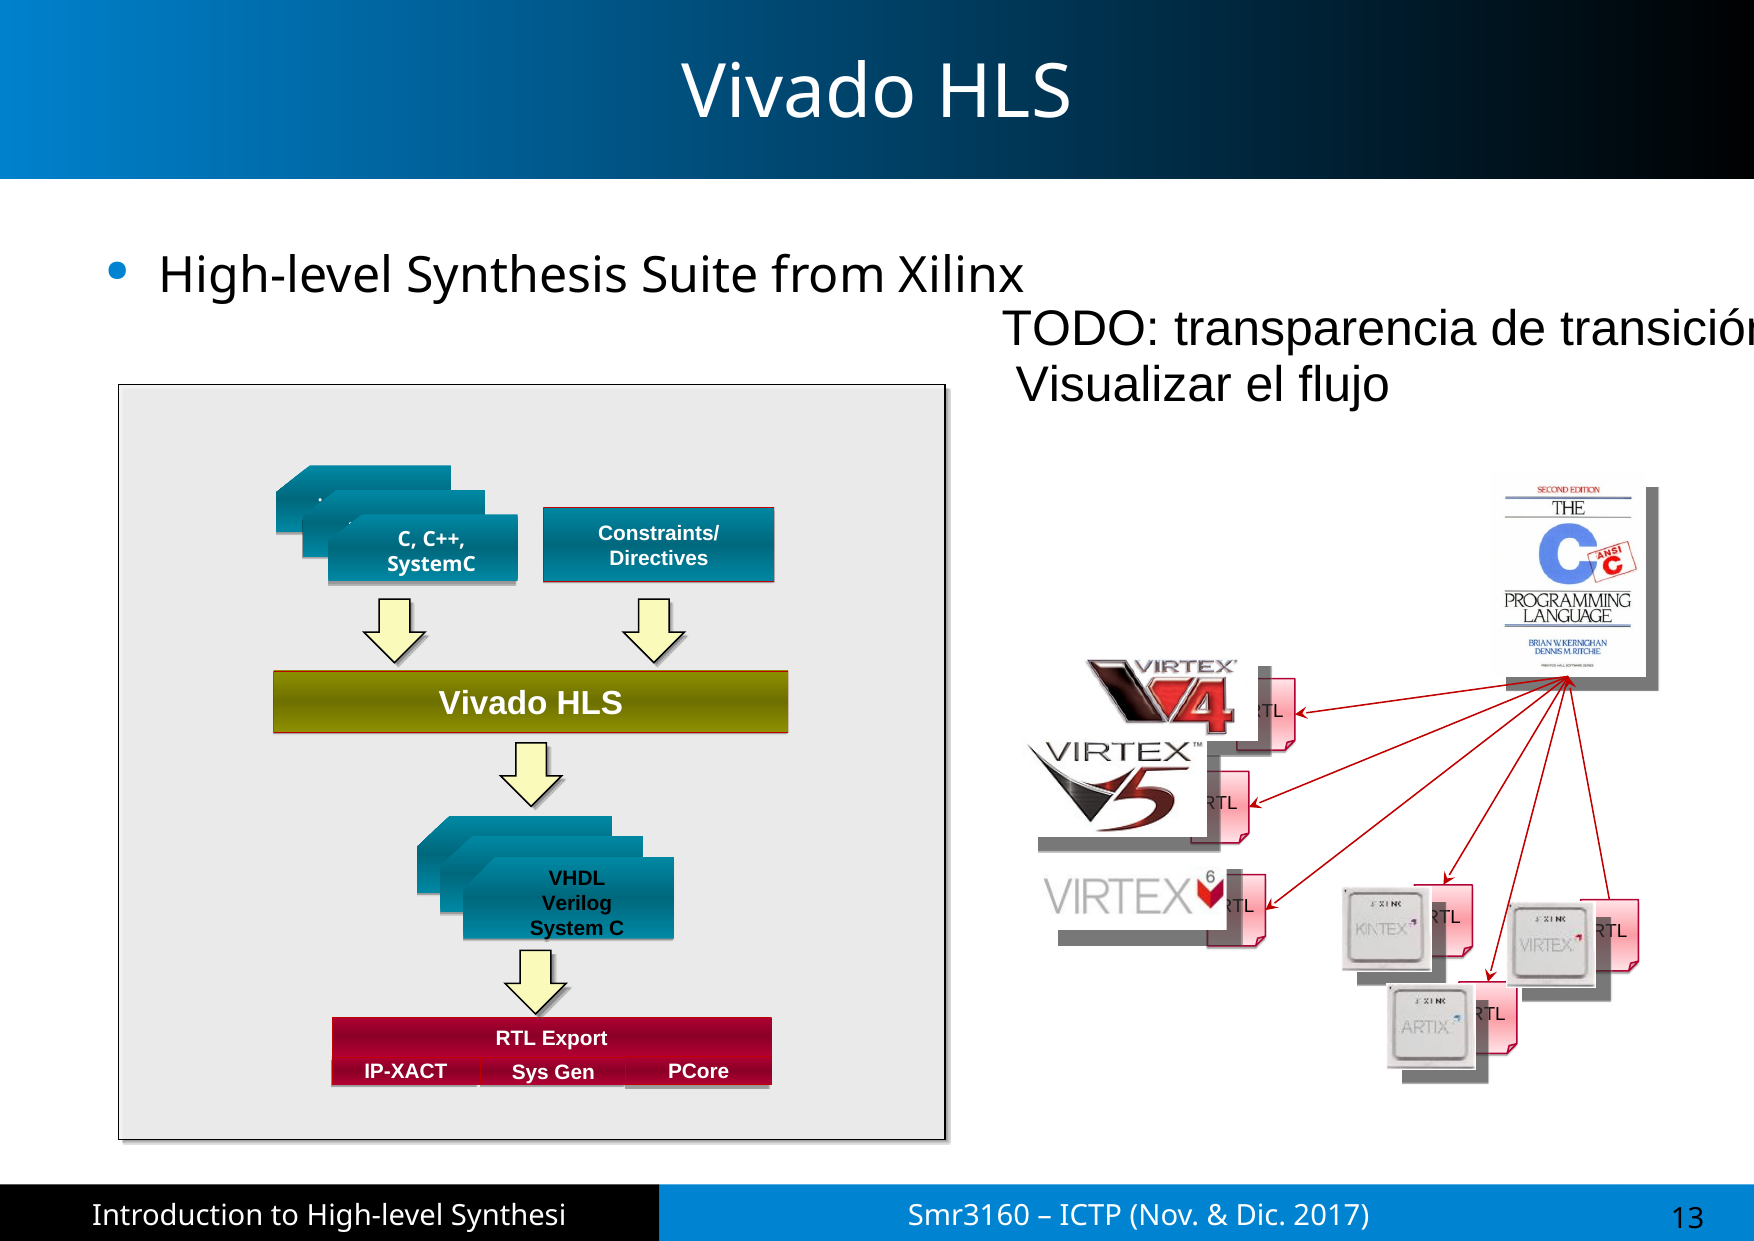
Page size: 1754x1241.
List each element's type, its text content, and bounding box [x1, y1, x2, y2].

title Vivado HLS [87, 37, 1667, 139]
text_box RTL Export [332, 1017, 772, 1056]
text_box RTL [1491, 1010, 1517, 1054]
text_box IP-XACT [331, 1056, 480, 1085]
text_box PCore [625, 1056, 772, 1085]
picture [1386, 1010, 1476, 1070]
text_box Sys Gen [480, 1056, 625, 1085]
list High-level Synthesis Suite from Xilinx [87, 242, 1667, 1010]
text_box [118, 1010, 946, 1140]
text_box TODO: transparencia de transición Visualizar el flujo [1001, 300, 1754, 412]
